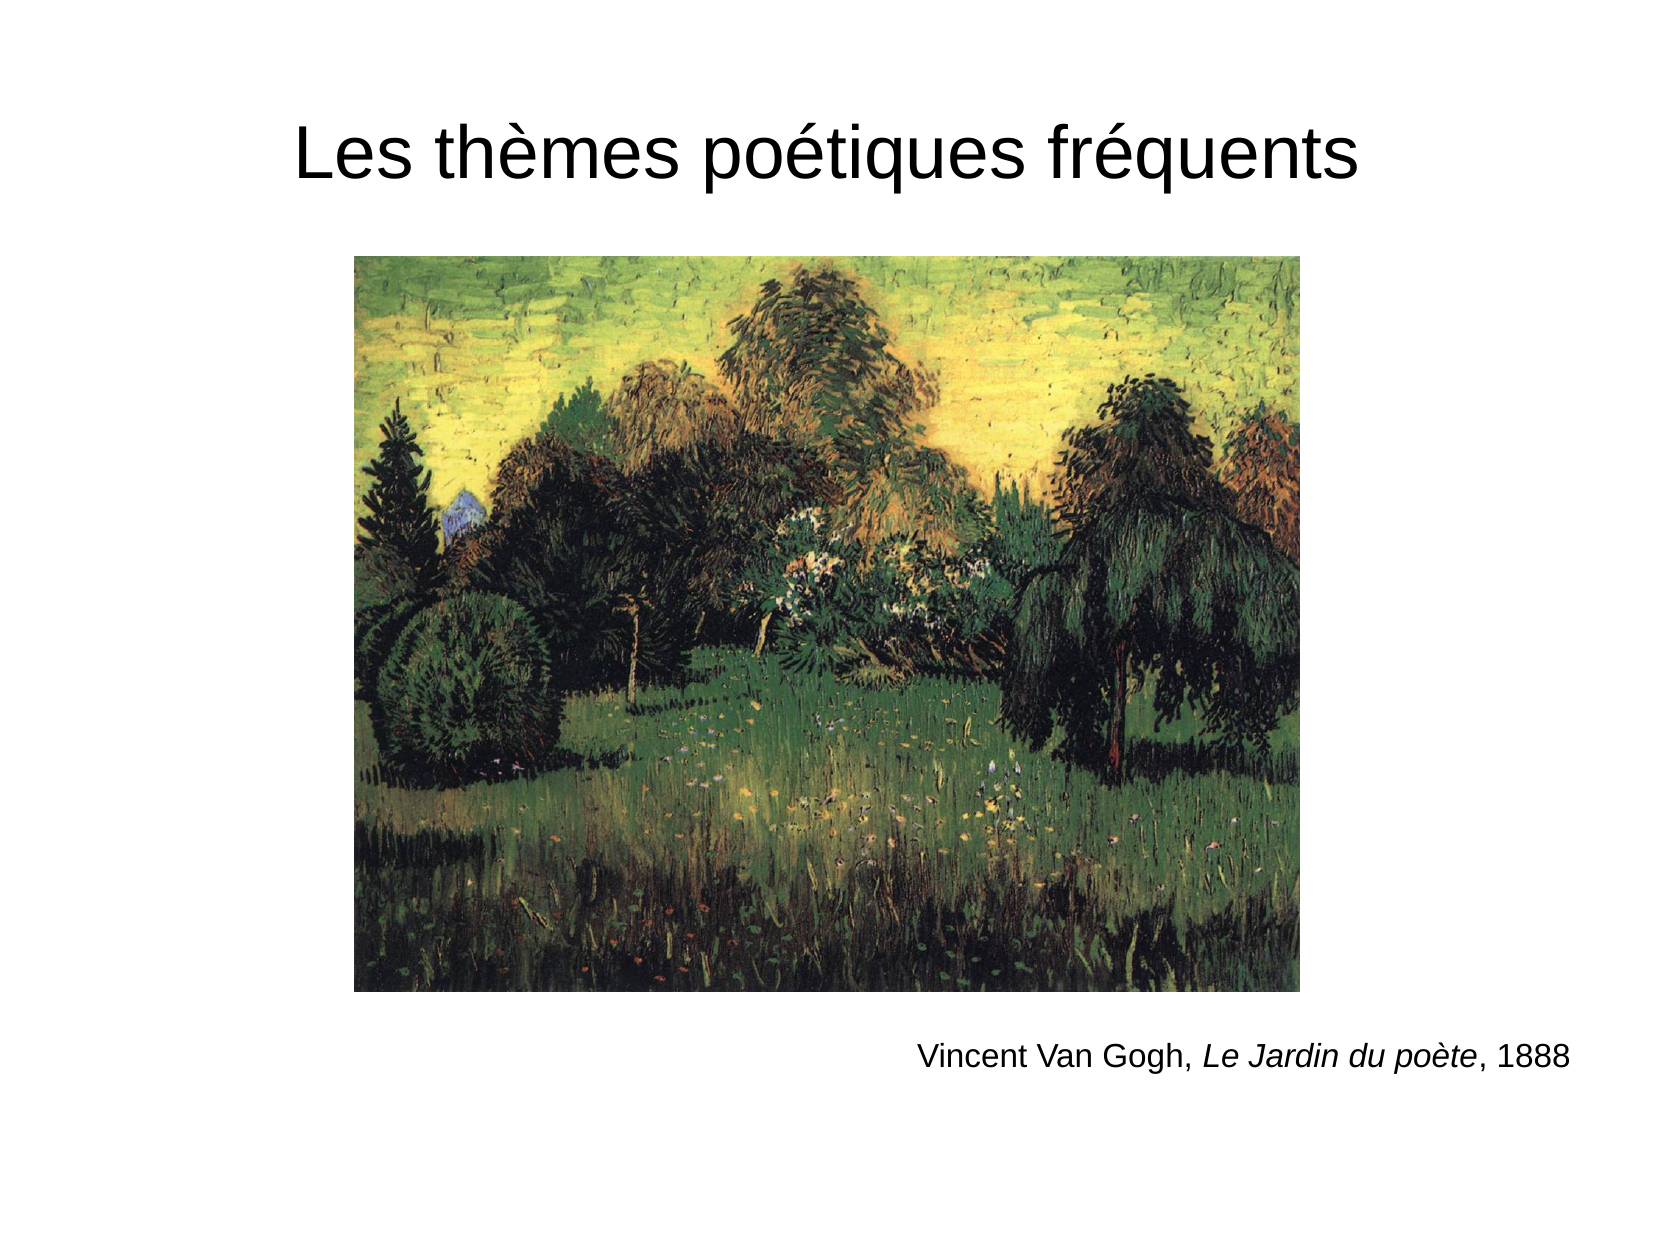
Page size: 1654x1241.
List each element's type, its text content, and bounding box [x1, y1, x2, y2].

title Les thèmes poétiques fréquents [82, 49, 1571, 257]
picture [354, 256, 1300, 992]
subtitle Vincent Van Gogh, Le Jardin du poète, 1888 [82, 1003, 1571, 1109]
